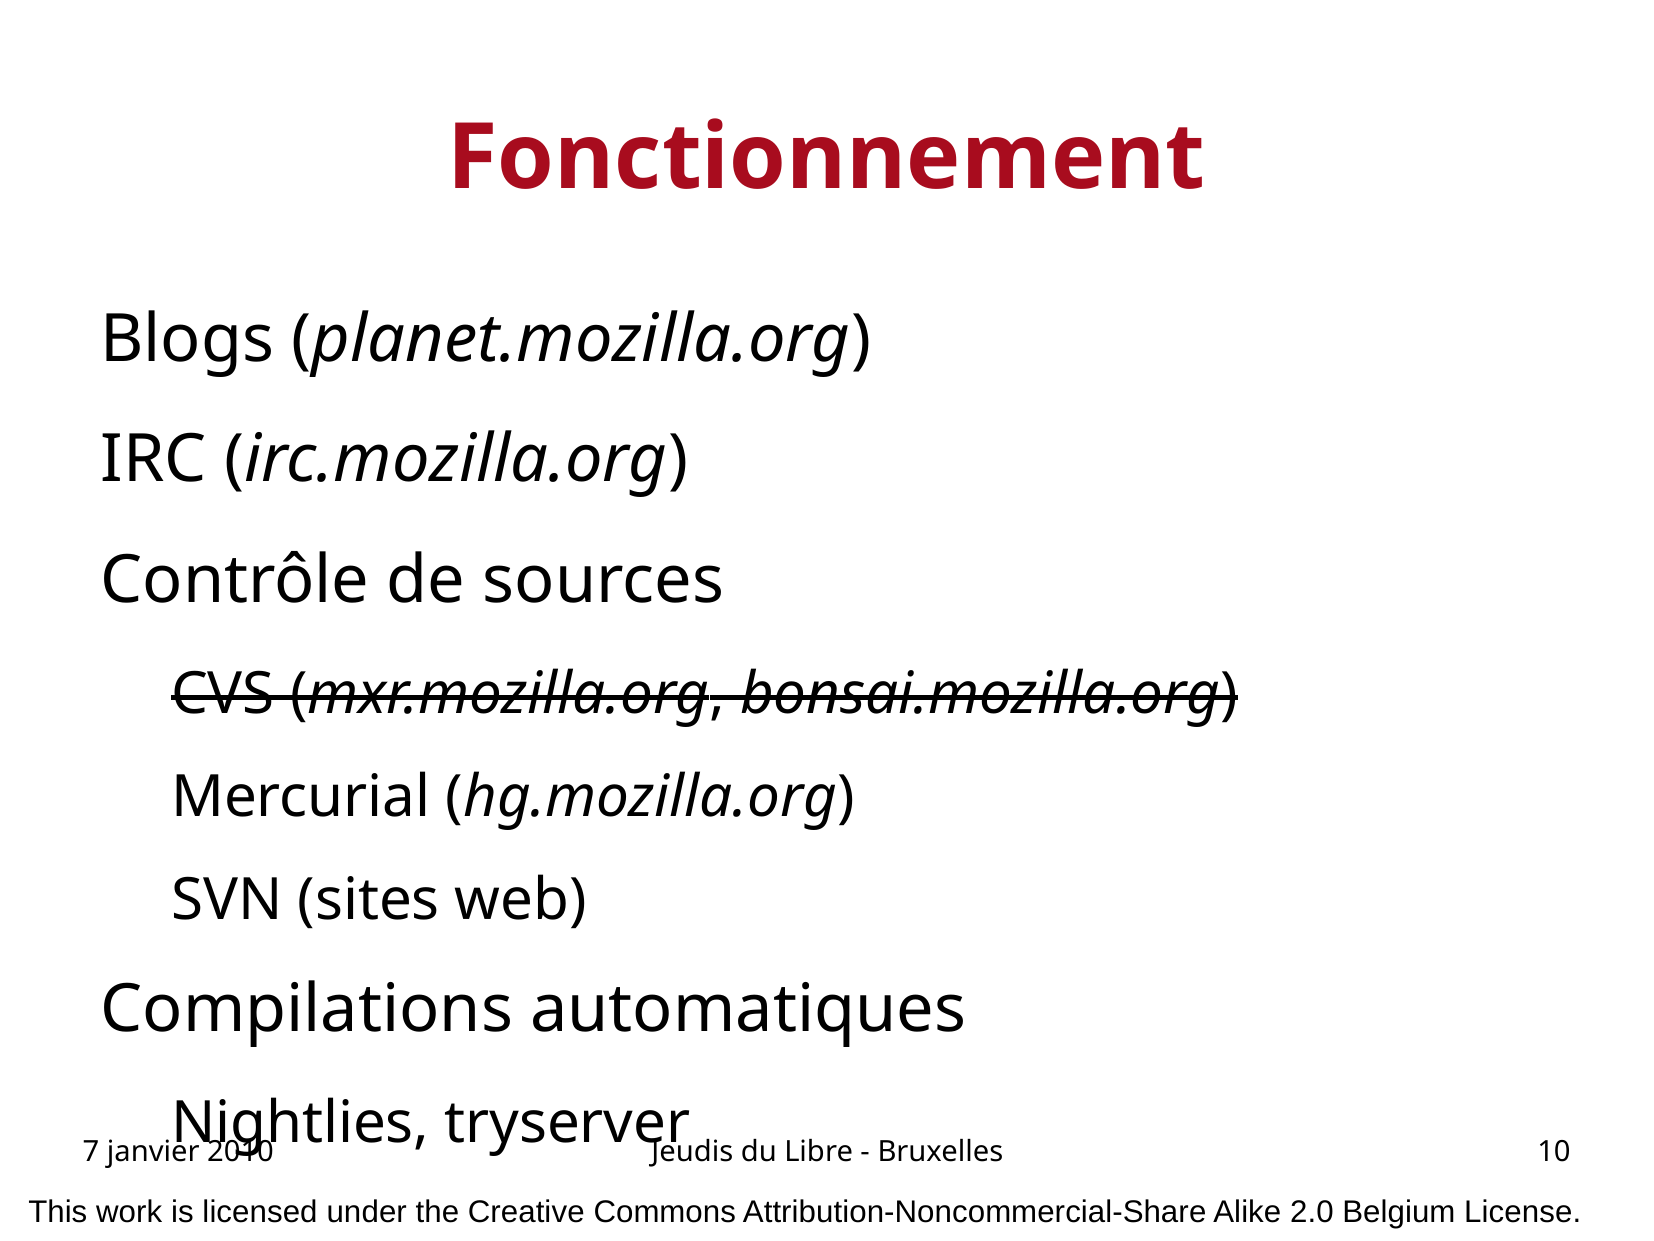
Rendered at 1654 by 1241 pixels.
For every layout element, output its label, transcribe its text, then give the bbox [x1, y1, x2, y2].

list Blogs (planet.mozilla.org) IRC (irc.mozilla.org) Contrôle de sources CVS (mxr.mozilla.org, bonsai.mozilla.org) Mercurial (hg.mozilla.org) SVN (sites web) Compilations automatiques Nightlies, tryserver [82, 290, 1571, 1094]
title Fonctionnement [82, 56, 1571, 250]
text_box This work is licensed under the Creative Commons Attribution-Noncommercial-Share Alike 2.0 Belgium License. [13, 1187, 1654, 1241]
